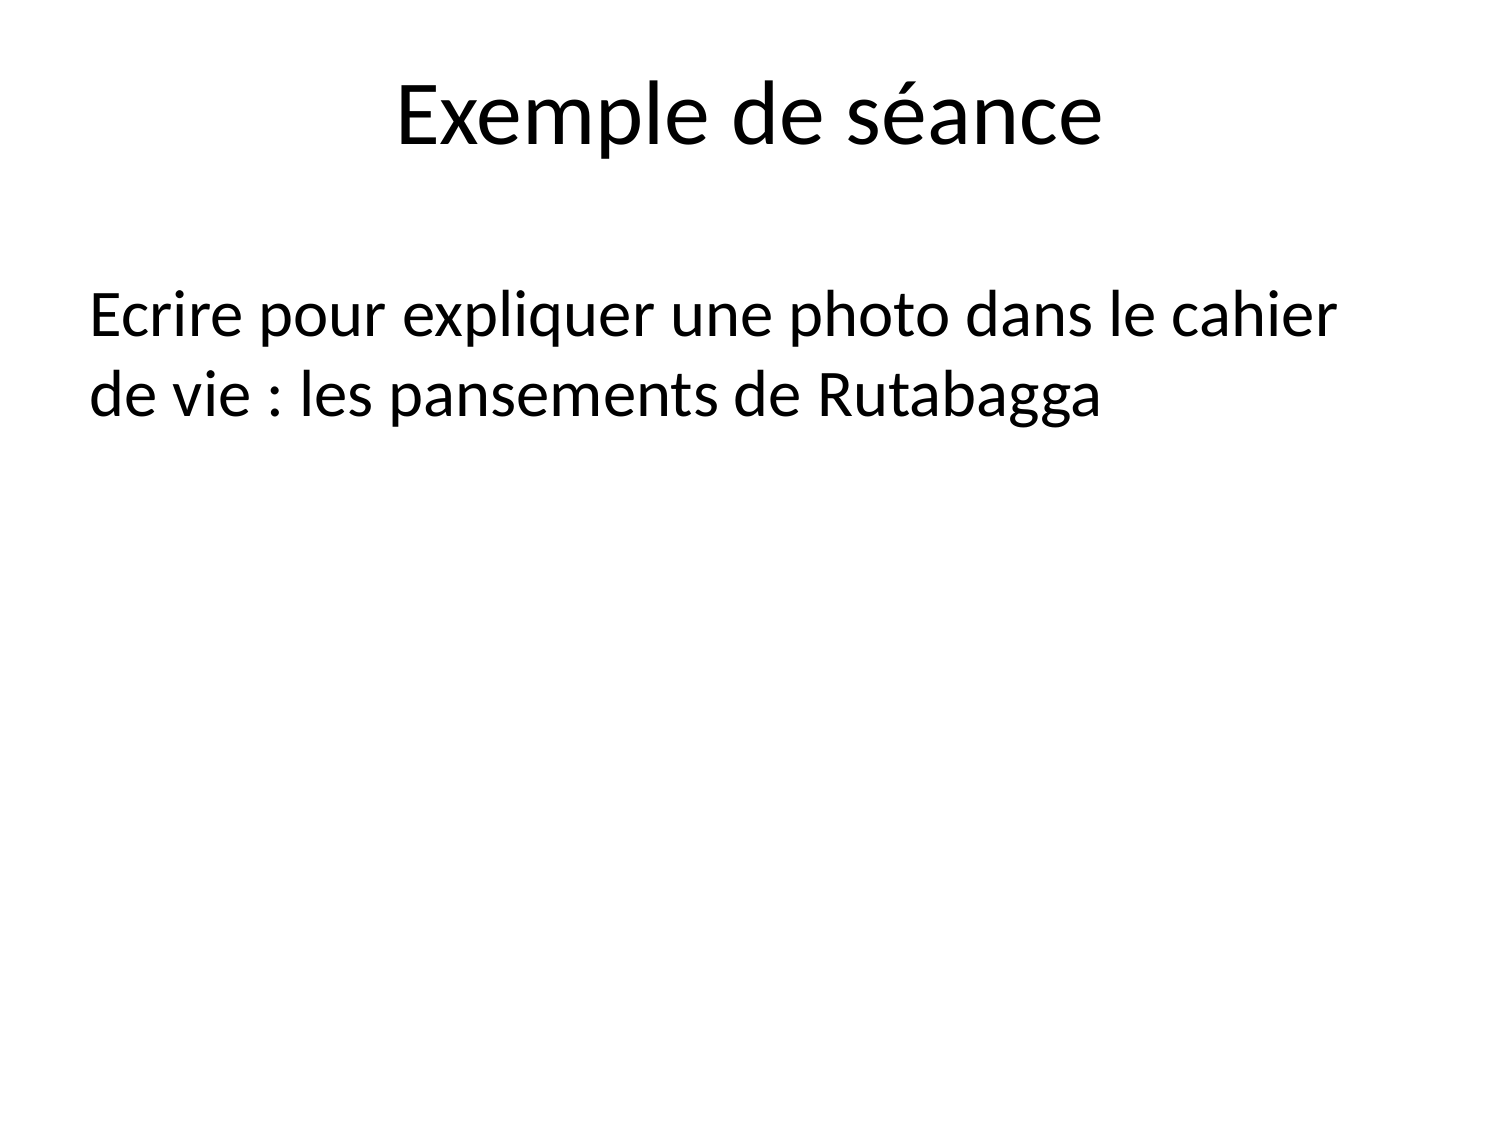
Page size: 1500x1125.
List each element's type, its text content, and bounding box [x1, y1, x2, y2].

list Ecrire pour expliquer une photo dans le cahier de vie : les pansements de Rutabagga [75, 262, 1425, 1005]
title Exemple de séance [75, 45, 1425, 233]
